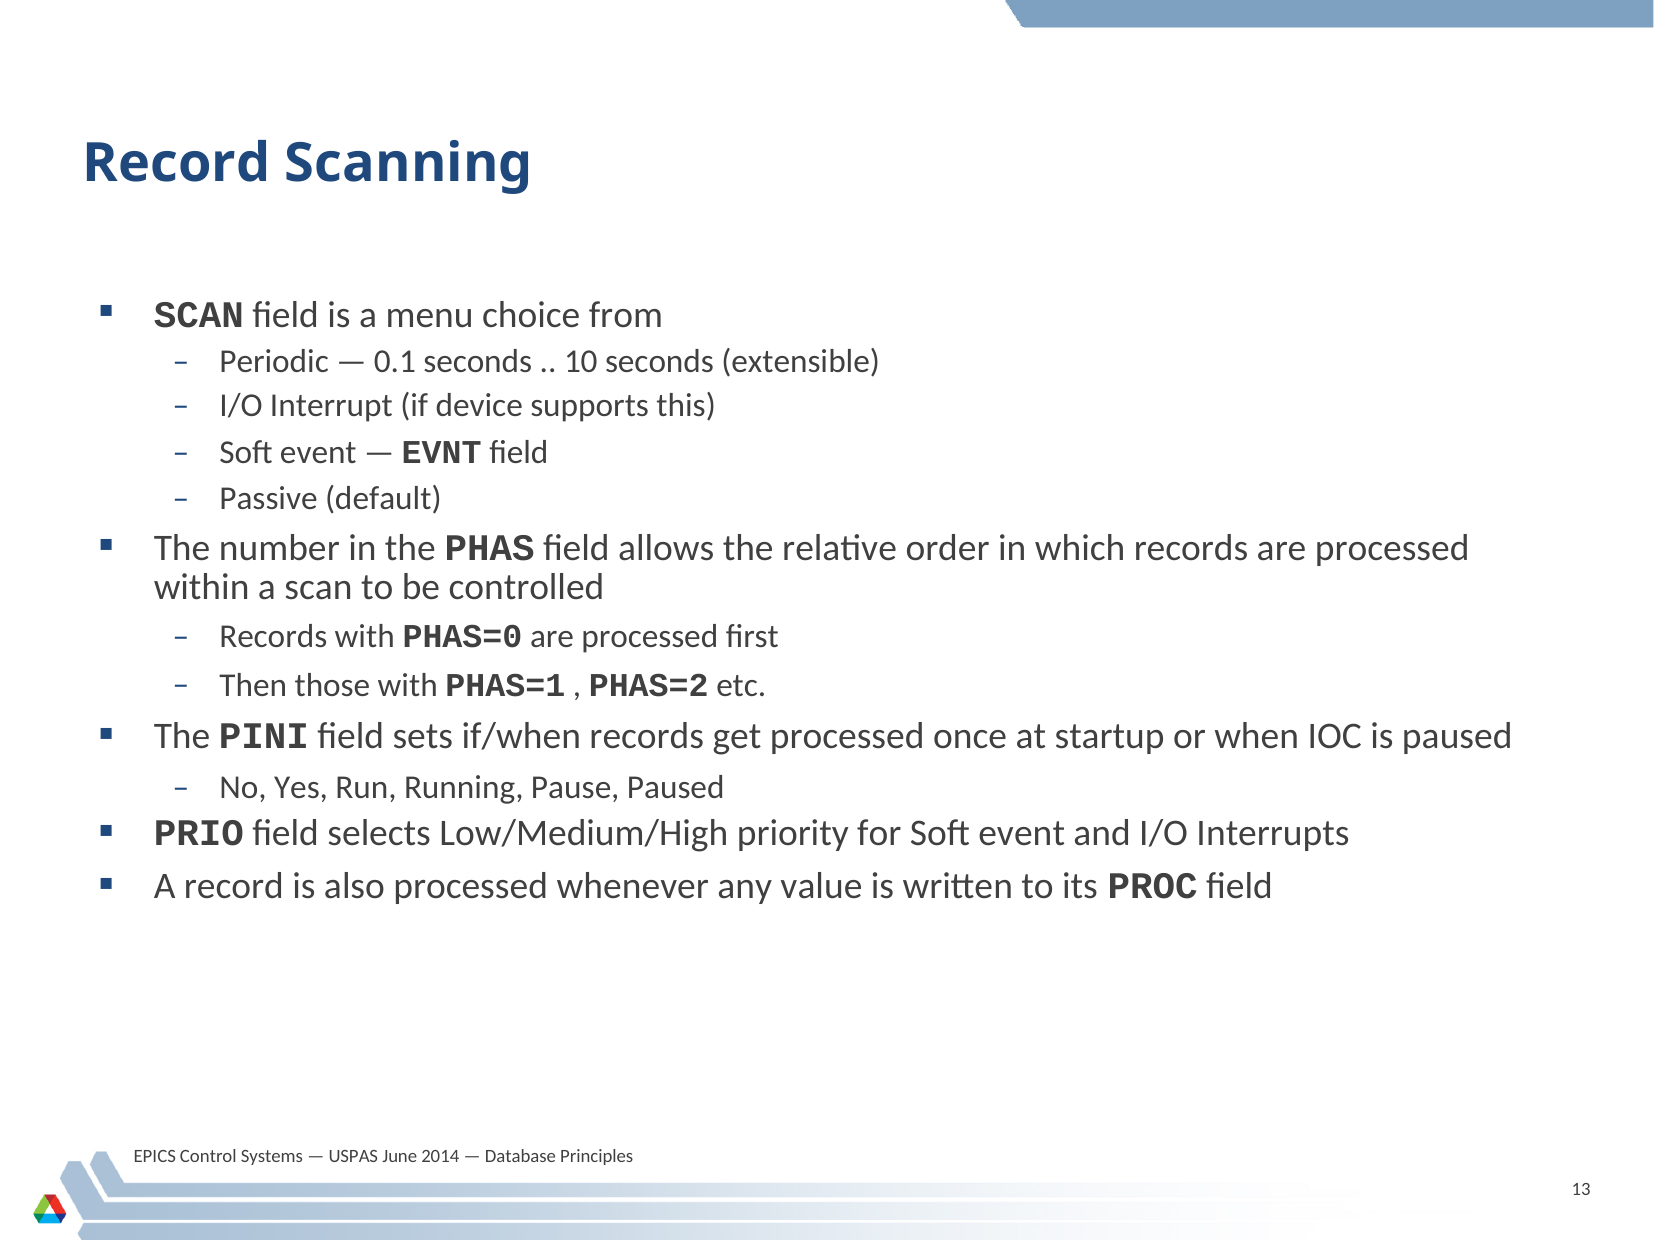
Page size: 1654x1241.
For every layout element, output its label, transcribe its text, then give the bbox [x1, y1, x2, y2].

picture [0, 1143, 1654, 1240]
list SCAN field is a menu choice from Periodic — 0.1 seconds .. 10 seconds (extensible) I/O Interrupt (if device supports this) Soft event — EVNT field Passive (default) The number in the PHAS field allows the relative order in which records are processed within a scan to be controlled Records with PHAS=0 are processed first Then those with PHAS=1 , PHAS=2 etc. The PINI field sets if/when records get processed once at startup or when IOC is paused No, Yes, Run, Running, Pause, Paused PRIO field selects Low/Medium/High priority for Soft event and I/O Interrupts A record is also processed whenever any value is written to its PROC field [82, 289, 1571, 1123]
title Record Scanning [82, 128, 1571, 192]
picture [0, 0, 1654, 29]
